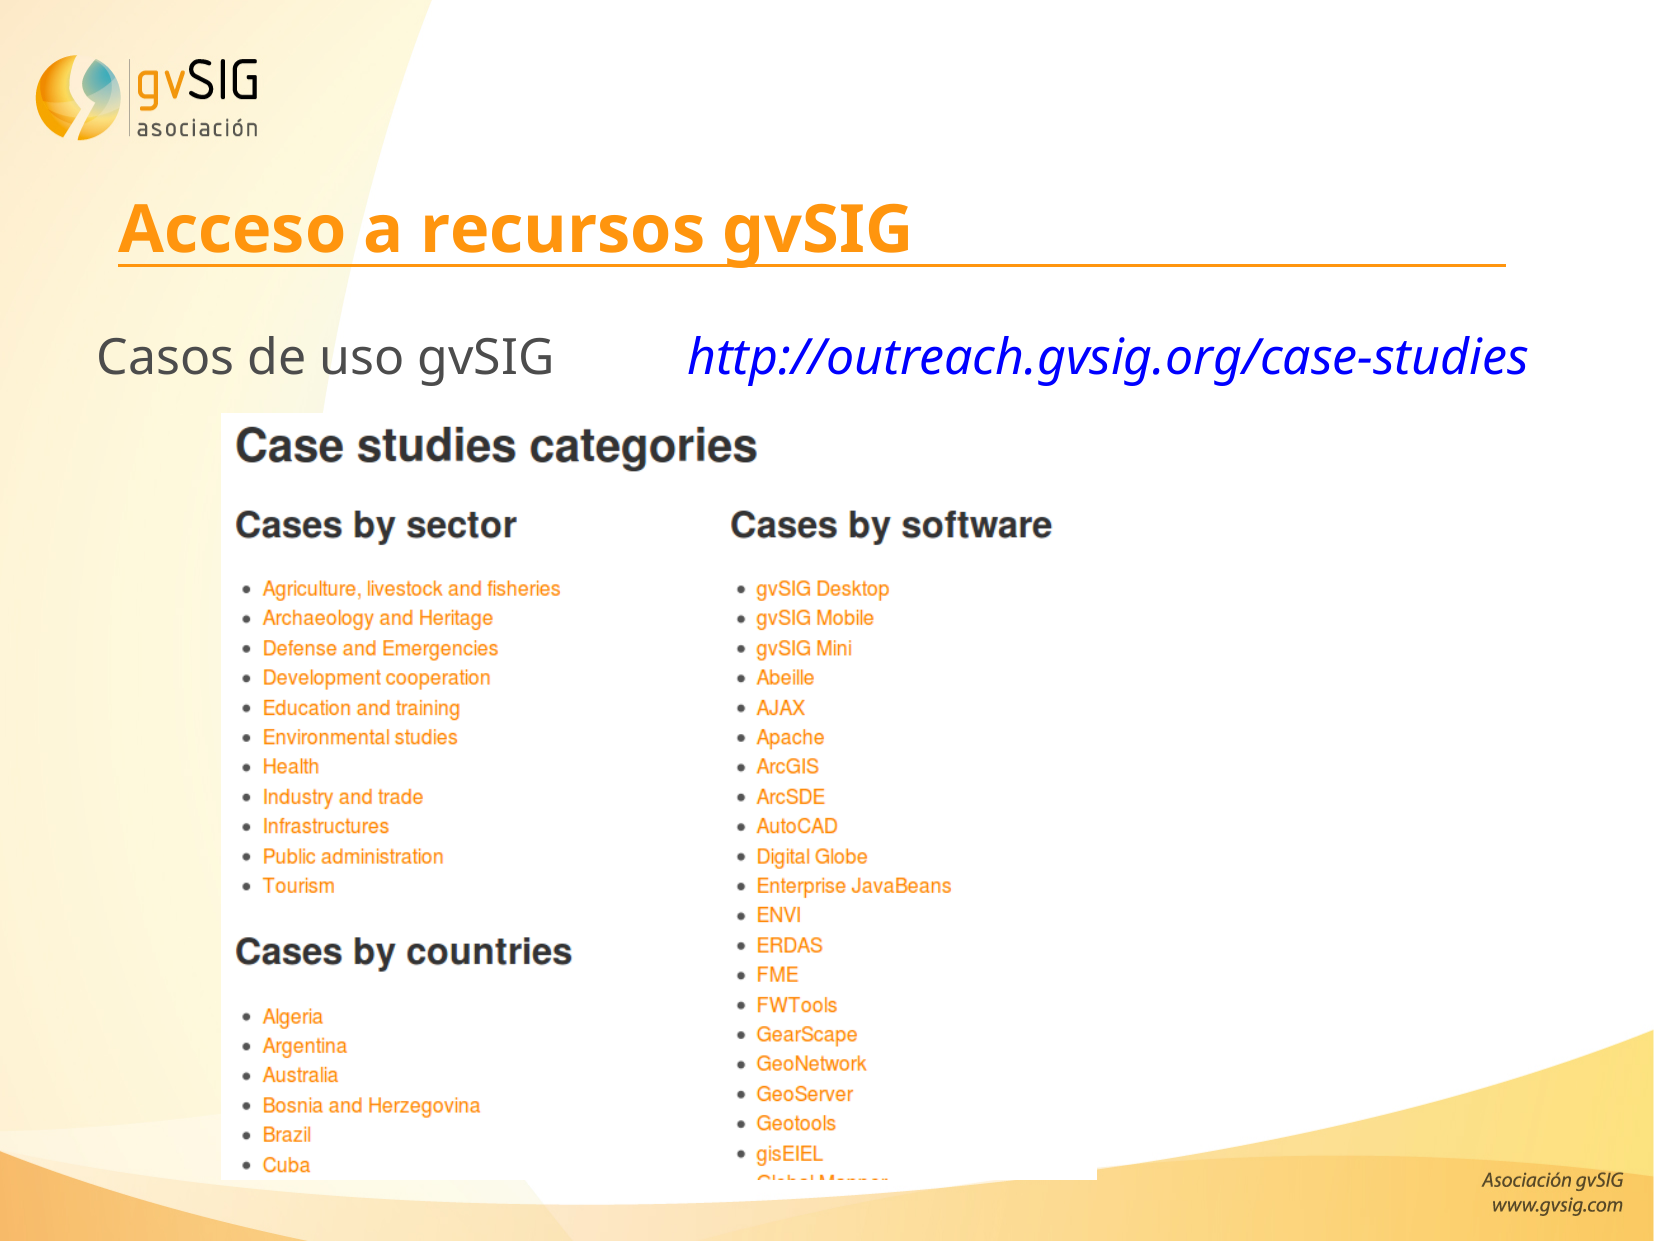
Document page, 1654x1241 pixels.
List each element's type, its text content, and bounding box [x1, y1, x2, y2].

title Acceso a recursos gvSIG [118, 177, 1607, 276]
picture [0, 0, 1654, 1241]
text_box Casos de uso gvSIG http://outreach.gvsig.org/case-studies [96, 296, 1654, 414]
